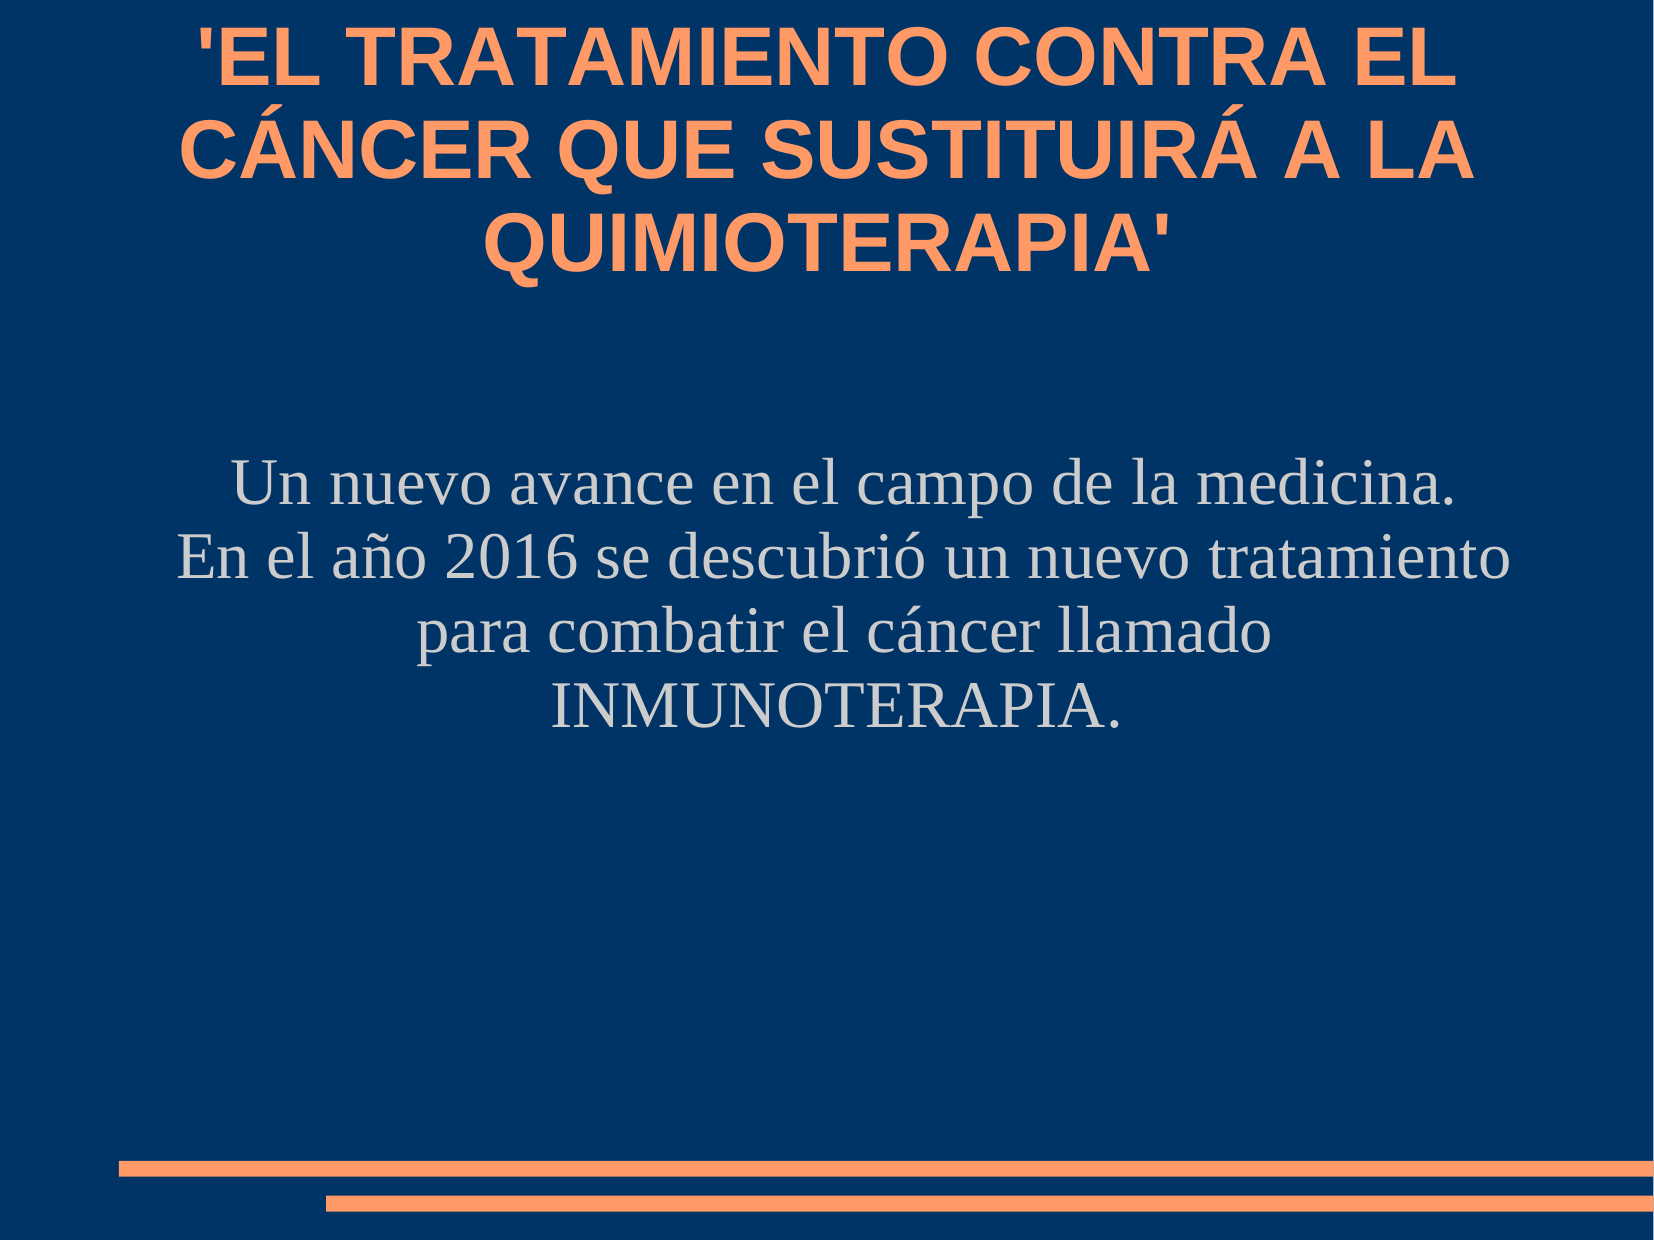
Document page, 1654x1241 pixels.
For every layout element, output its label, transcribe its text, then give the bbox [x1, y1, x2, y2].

title 'EL TRATAMIENTO CONTRA EL CÁNCER QUE SUSTITUIRÁ A LA QUIMIOTERAPIA' [121, 10, 1534, 46]
subtitle Un nuevo avance en el campo de la medicina. En el año 2016 se descubrió un nuevo tratamiento para combatir el cáncer llamado INMUNOTERAPIA. [121, 46, 1534, 1141]
